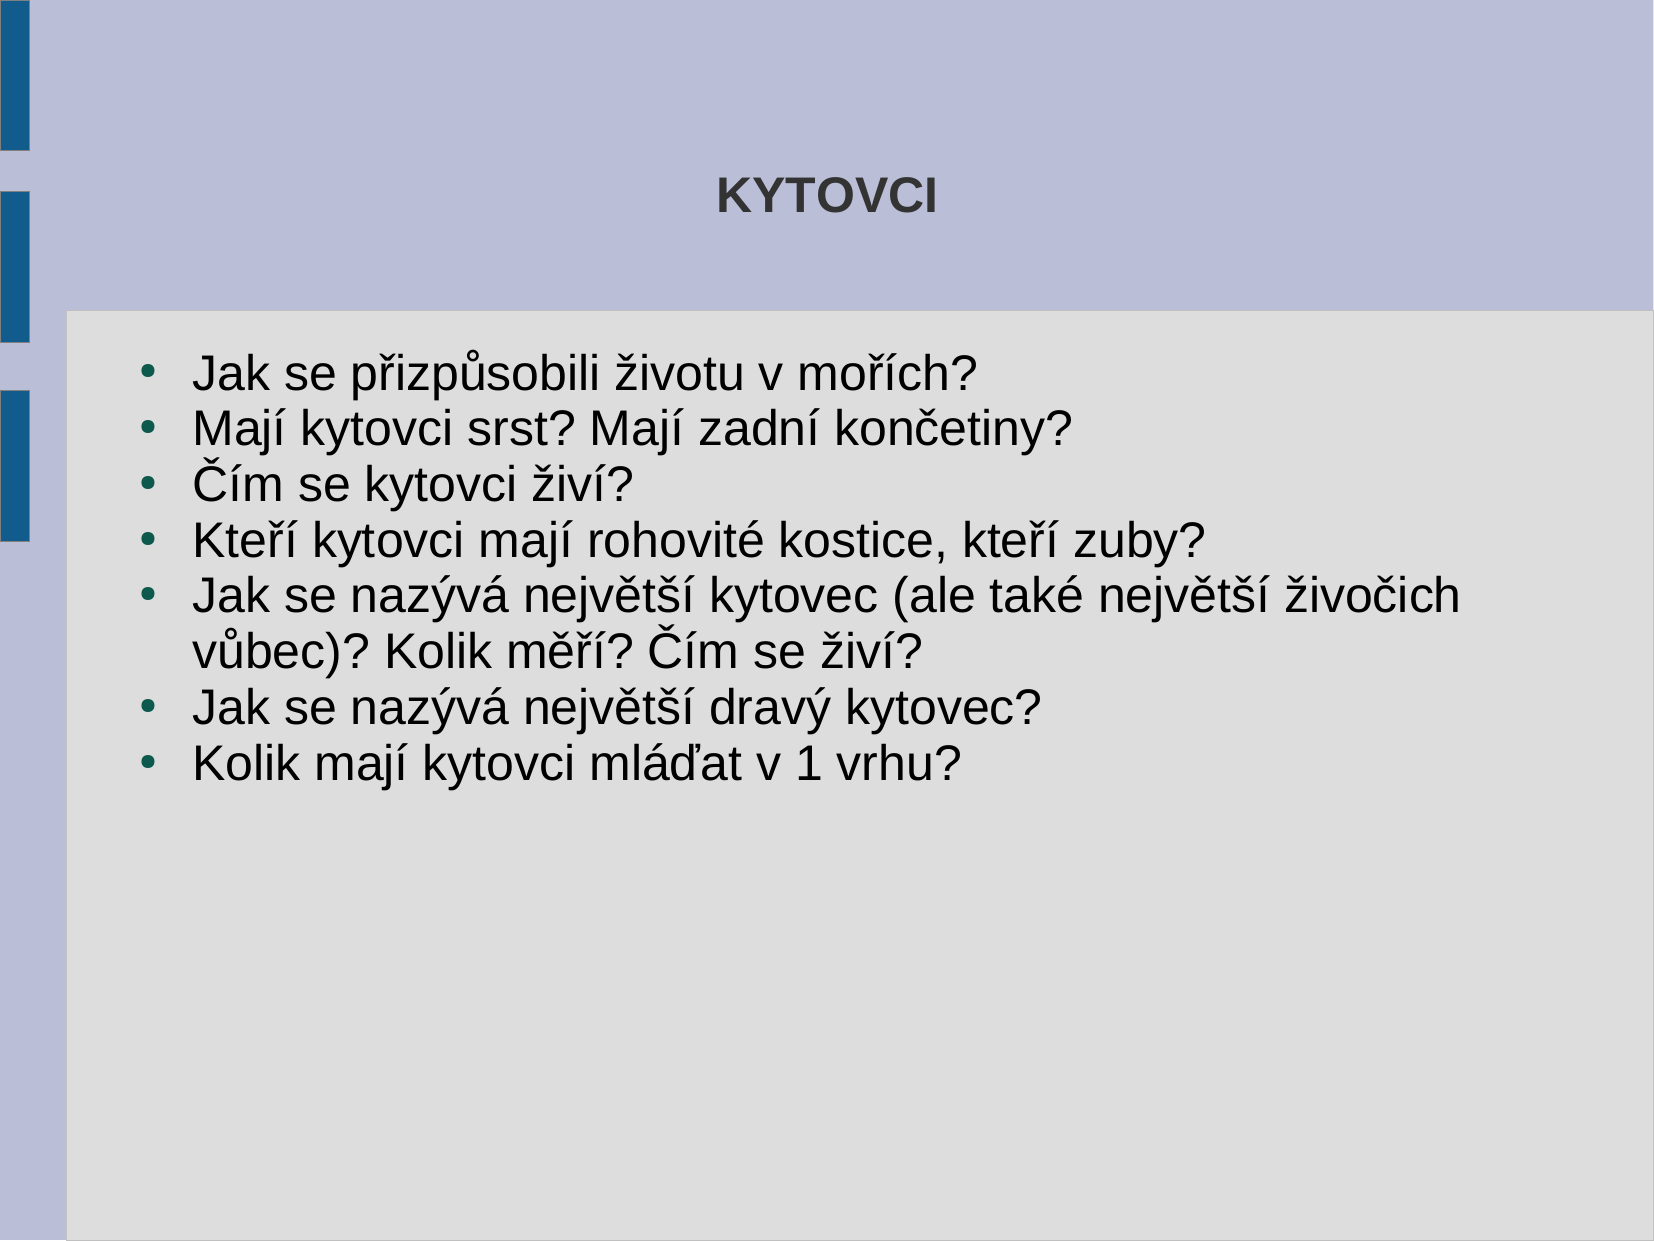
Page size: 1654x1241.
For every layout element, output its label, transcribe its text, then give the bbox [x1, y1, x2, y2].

title KYTOVCI [121, 91, 1534, 299]
list Jak se přizpůsobili životu v mořích? Mají kytovci srst? Mají zadní končetiny? Čím se kytovci živí? Kteří kytovci mají rohovité kostice, kteří zuby? Jak se nazývá největší kytovec (ale také největší živočich vůbec)? Kolik měří? Čím se živí? Jak se nazývá největší dravý kytovec? Kolik mají kytovci mláďat v 1 vrhu? [121, 344, 1534, 1127]
